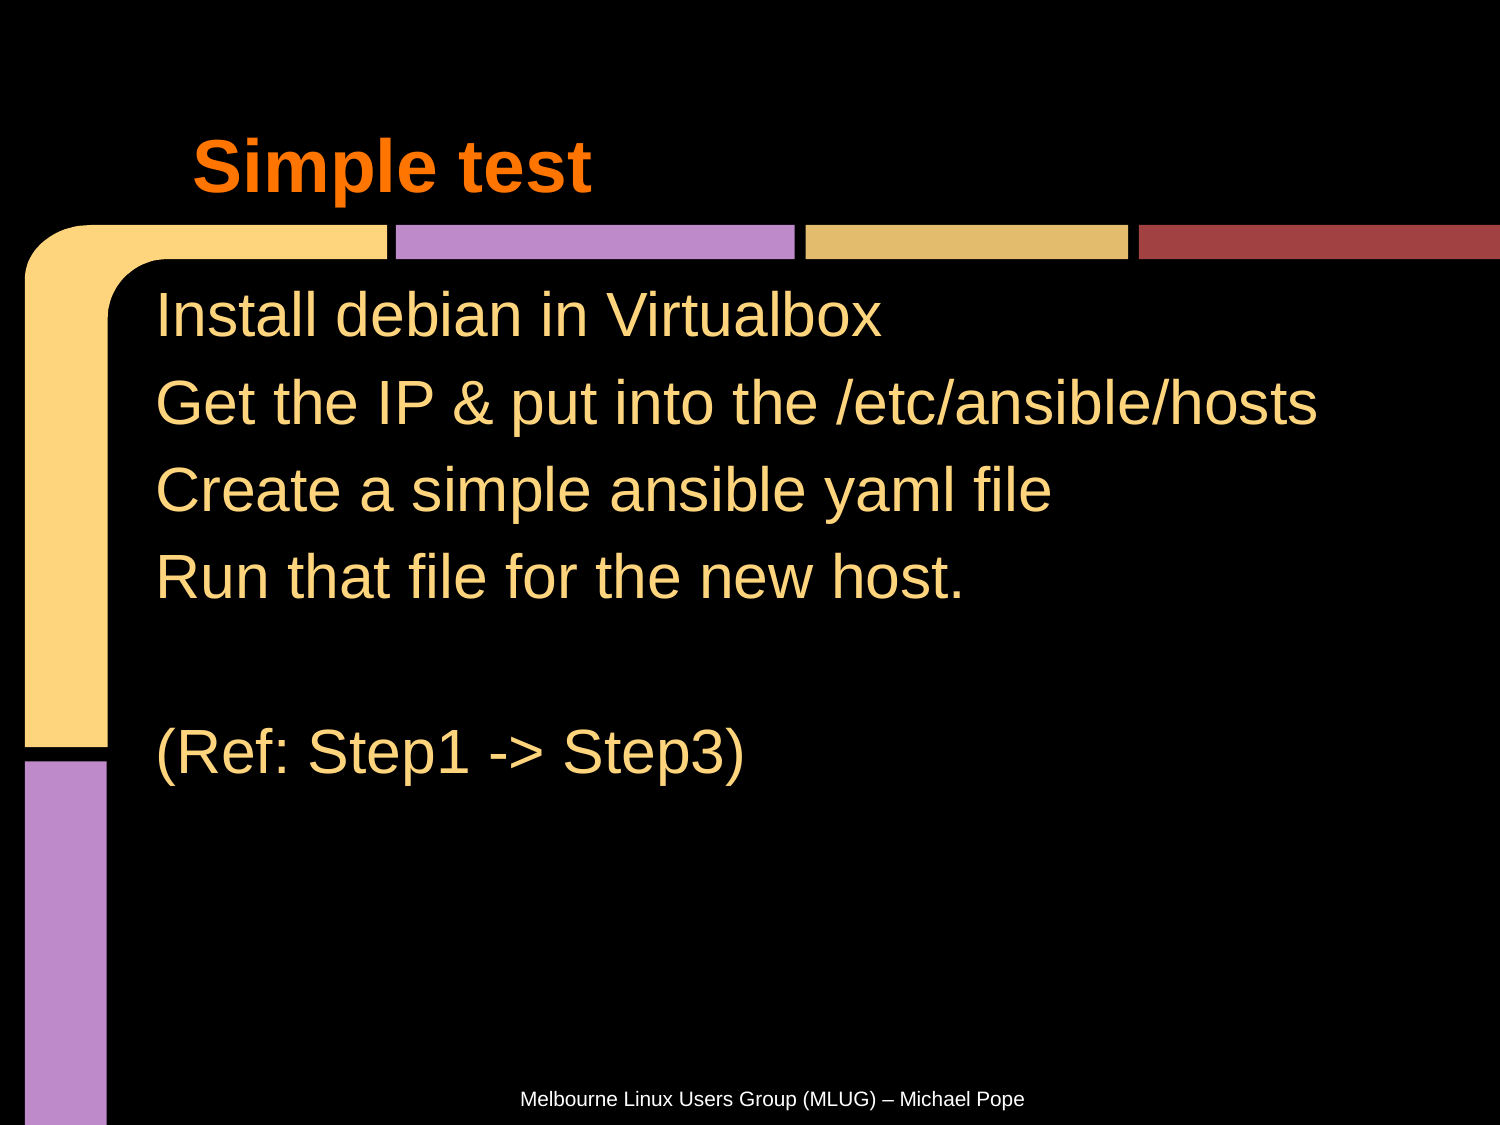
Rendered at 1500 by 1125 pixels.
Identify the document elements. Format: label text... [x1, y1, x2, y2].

title Simple test [140, 35, 1425, 223]
list Install debian in Virtualbox Get the IP & put into the /etc/ansible/hosts Create a simple ansible yaml file Run that file for the new host. (Ref: Step1 -> Step3) [140, 259, 1425, 1078]
